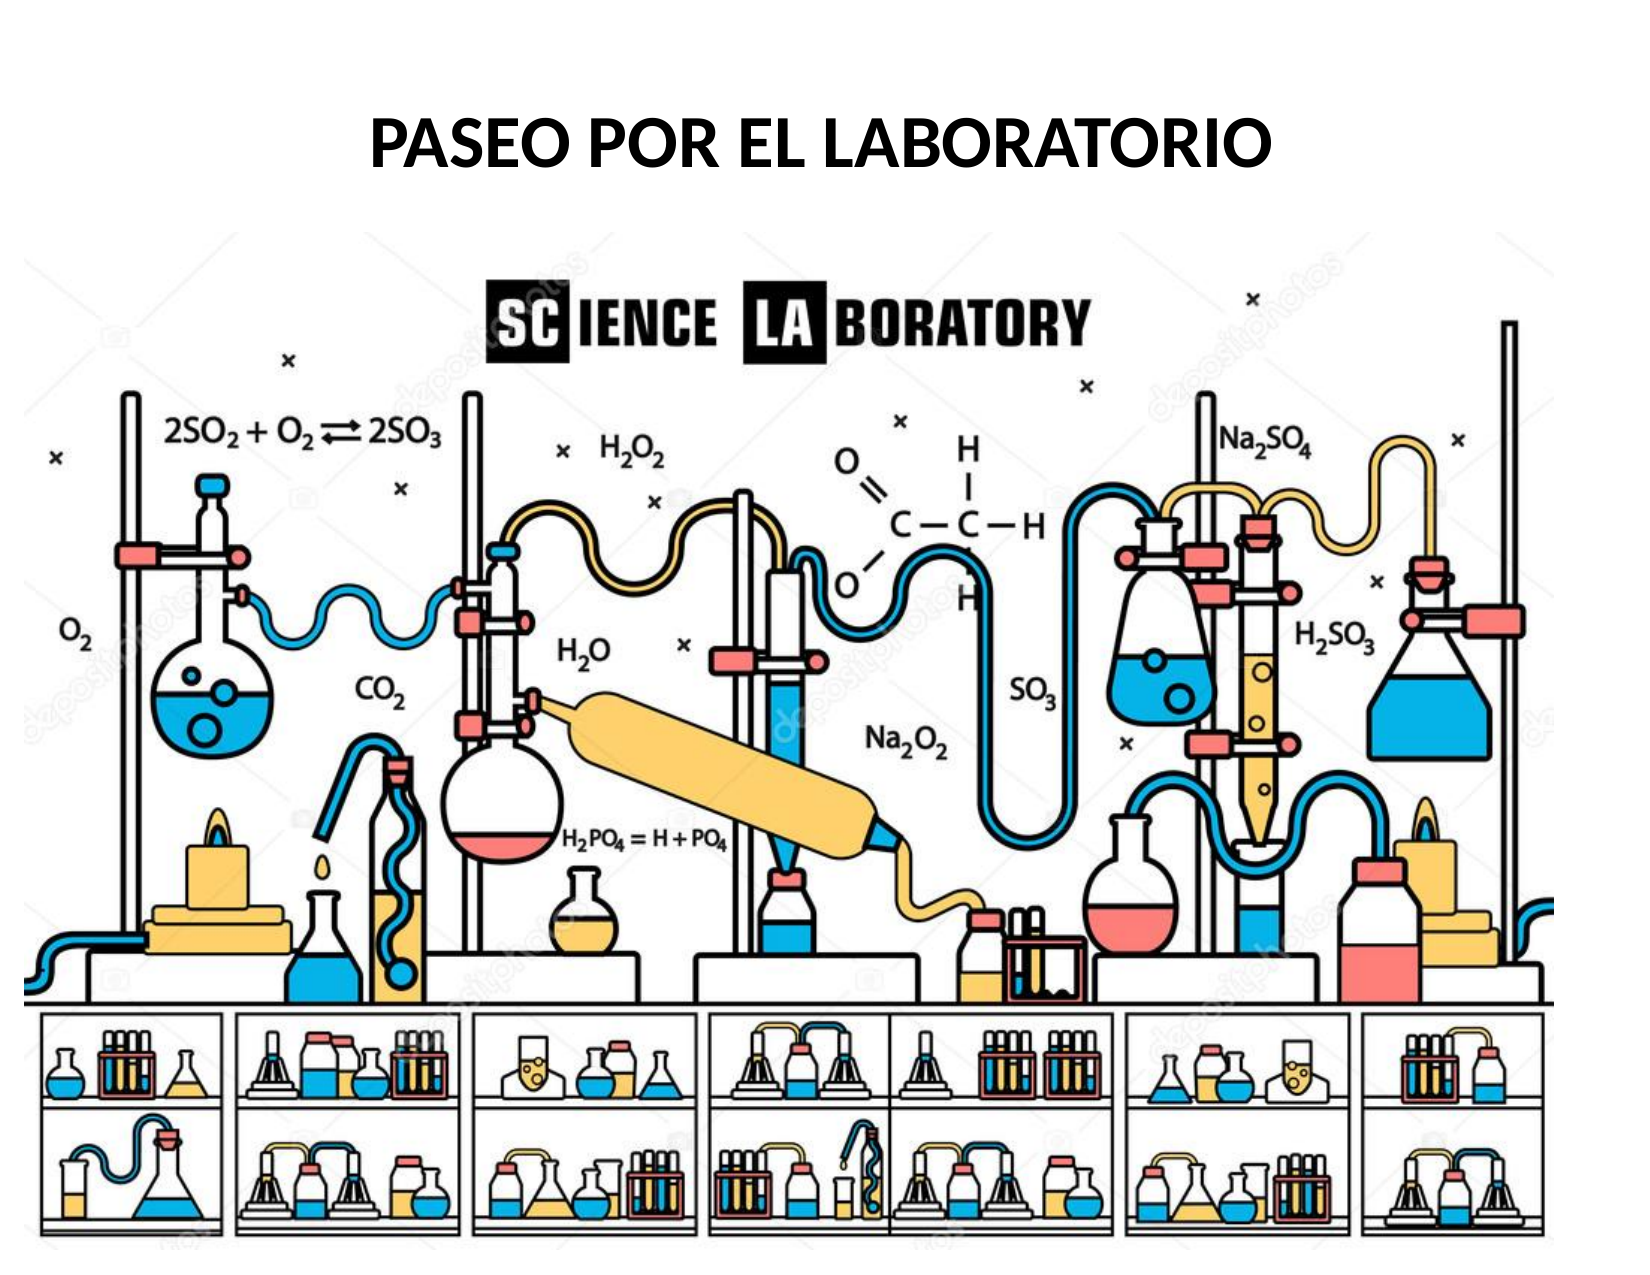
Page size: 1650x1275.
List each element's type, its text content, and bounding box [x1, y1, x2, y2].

text_box PASEO POR EL LABORATORIO [137, 77, 1506, 208]
picture [24, 232, 1554, 1250]
